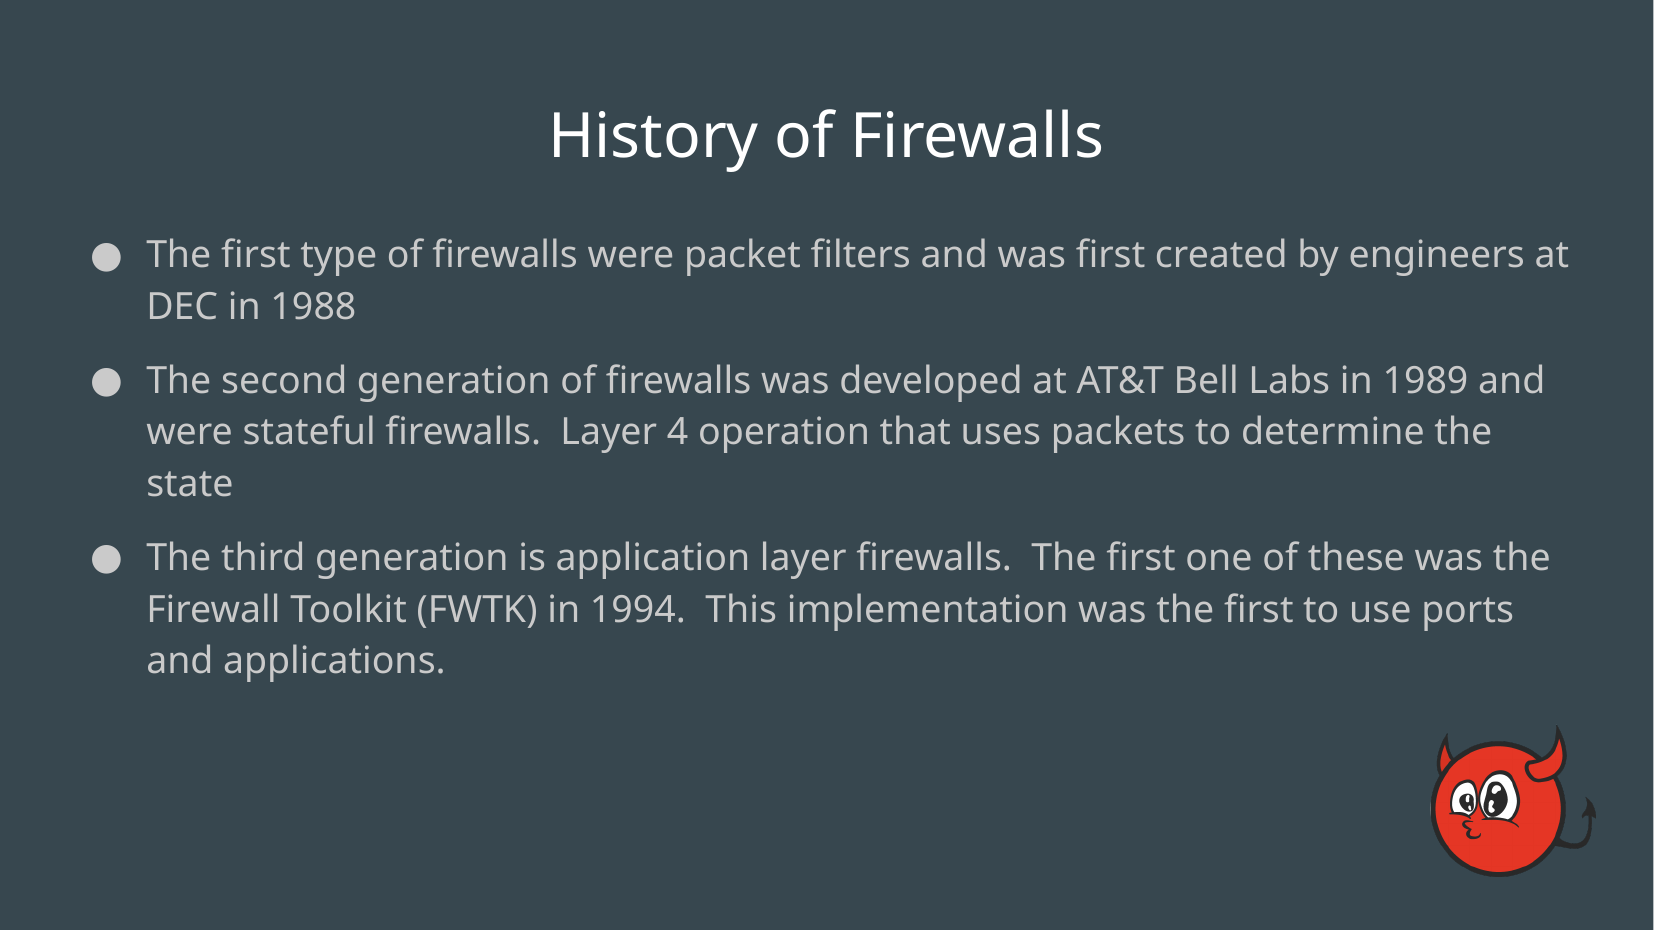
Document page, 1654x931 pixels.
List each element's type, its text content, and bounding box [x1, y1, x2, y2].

list The first type of firewalls were packet filters and was first created by engineers at DEC in 1988 The second generation of firewalls was developed at AT&T Bell Labs in 1989 and were stateful firewalls. Layer 4 operation that uses packets to determine the state The third generation is application layer firewalls. The first one of these was the Firewall Toolkit (FWTK) in 1994. This implementation was the first to use ports and applications. [56, 208, 1598, 827]
picture [1427, 827, 1598, 888]
title History of Firewalls [56, 80, 1598, 184]
